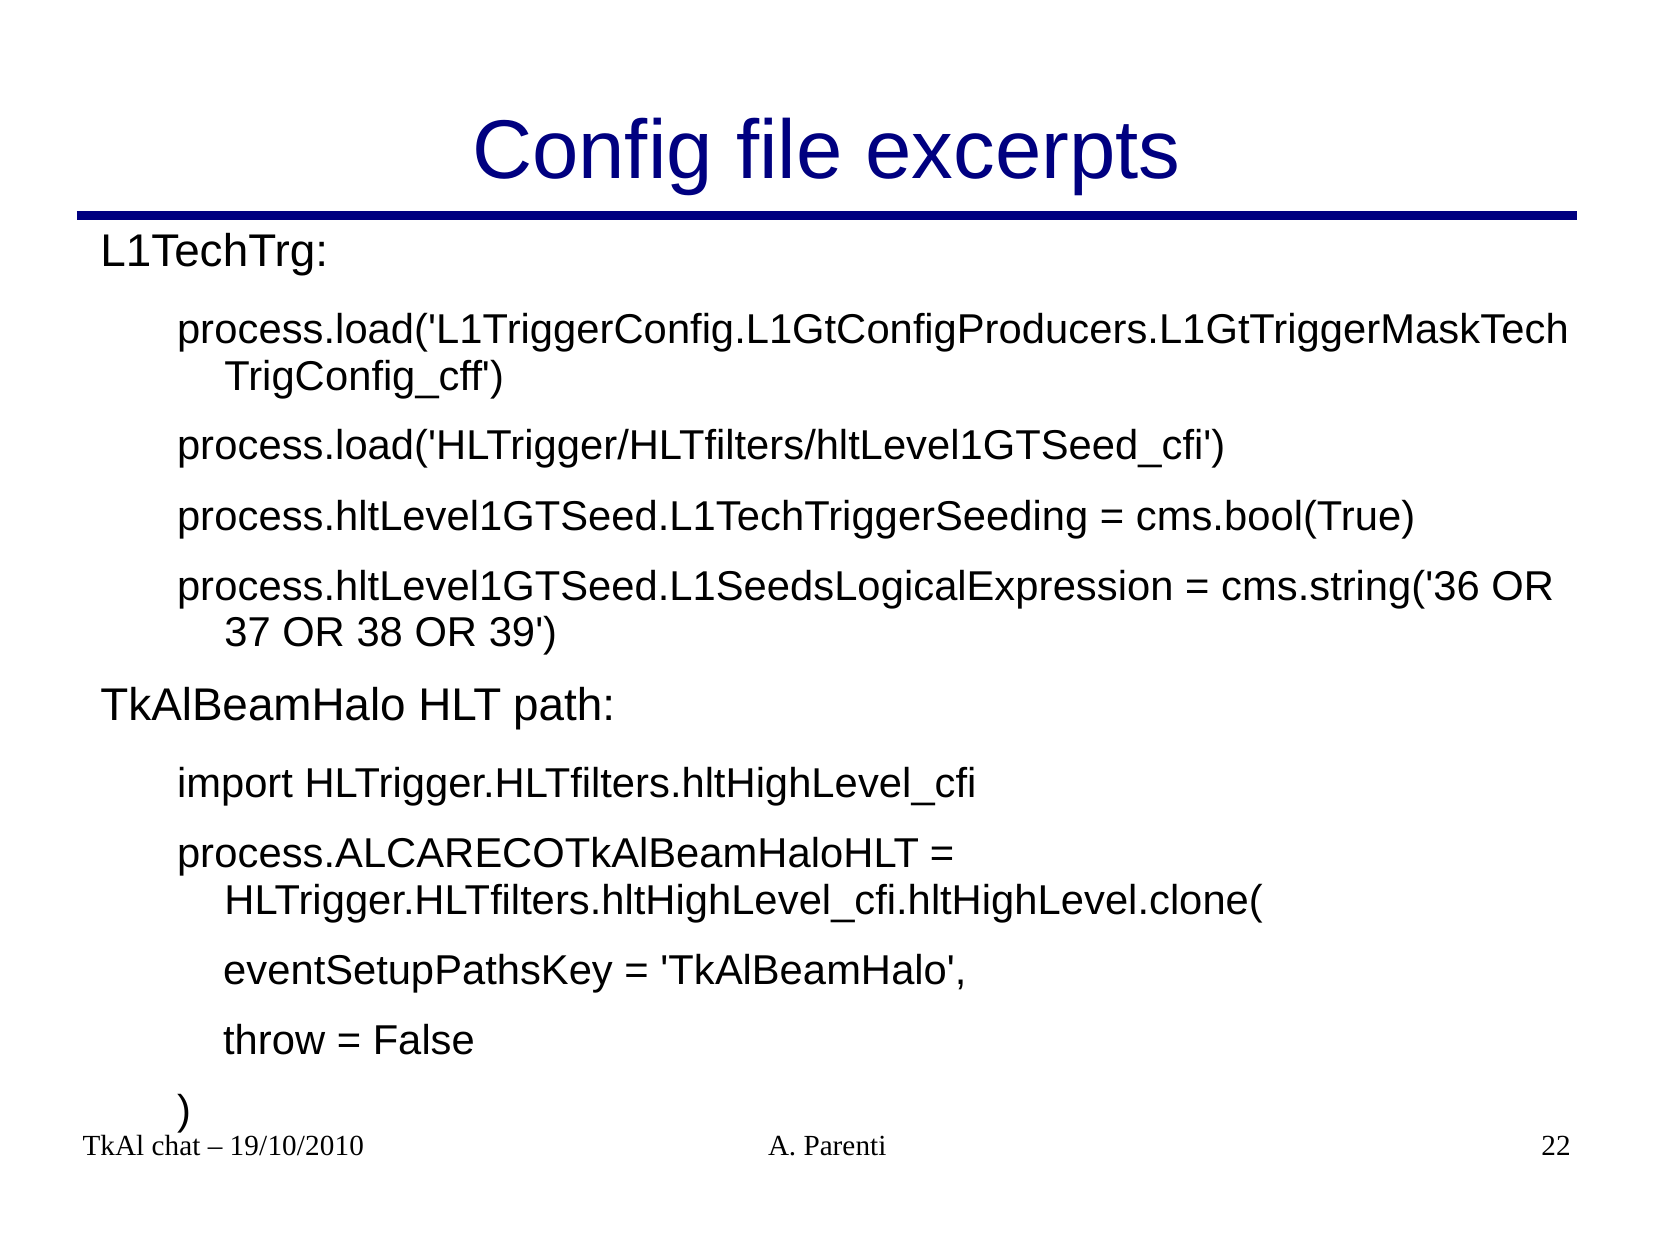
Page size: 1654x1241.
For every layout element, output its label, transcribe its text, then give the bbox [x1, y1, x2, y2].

list L1TechTrg: process.load('L1TriggerConfig.L1GtConfigProducers.L1GtTriggerMaskTechTrigConfig_cff') process.load('HLTrigger/HLTfilters/hltLevel1GTSeed_cfi') process.hltLevel1GTSeed.L1TechTriggerSeeding = cms.bool(True) process.hltLevel1GTSeed.L1SeedsLogicalExpression = cms.string('36 OR 37 OR 38 OR 39') TkAlBeamHalo HLT path: import HLTrigger.HLTfilters.hltHighLevel_cfi process.ALCARECOTkAlBeamHaloHLT = HLTrigger.HLTfilters.hltHighLevel_cfi.hltHighLevel.clone( eventSetupPathsKey = 'TkAlBeamHalo', throw = False ) [82, 225, 1571, 1134]
title Config file excerpts [82, 82, 1571, 218]
